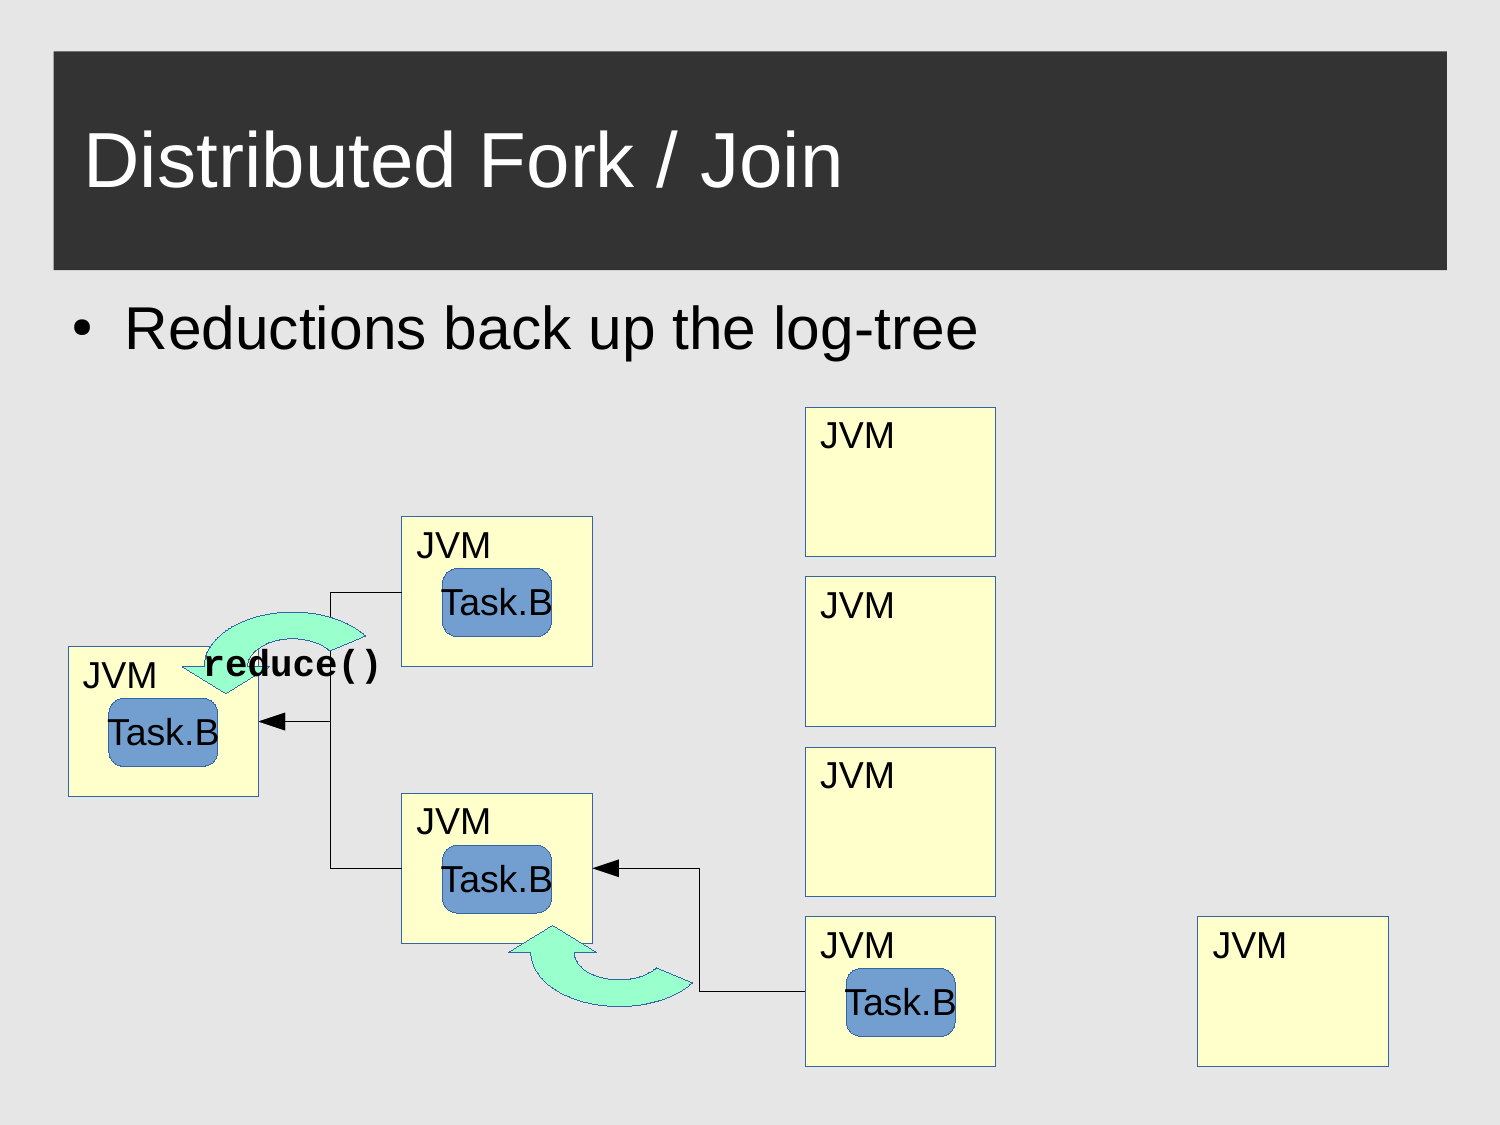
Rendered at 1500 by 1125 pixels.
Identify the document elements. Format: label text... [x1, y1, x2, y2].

title Distributed Fork / Join [53, 51, 1447, 271]
text_box JVM [68, 646, 205, 704]
text_box Task.B [442, 568, 552, 637]
text_box JVM [805, 576, 942, 634]
text_box [1197, 916, 1389, 1067]
text_box [805, 407, 996, 557]
text_box JVM [805, 916, 942, 974]
text_box JVM [401, 516, 538, 574]
text_box JVM [805, 747, 942, 805]
text_box [401, 793, 693, 1007]
text_box [401, 516, 593, 667]
text_box [250, 649, 259, 659]
text_box [68, 676, 259, 797]
text_box JVM [1197, 916, 1334, 974]
text_box [805, 747, 996, 897]
text_box Task.B [108, 698, 218, 767]
text_box JVM [401, 793, 538, 851]
text_box [805, 916, 996, 1067]
text_box [805, 576, 996, 727]
text_box Task.B [846, 968, 956, 1037]
text_box [205, 646, 210, 655]
text_box reduce() [182, 612, 366, 694]
list Reductions back up the log-tree [53, 294, 1447, 422]
text_box JVM [805, 407, 942, 464]
text_box Task.B [442, 845, 552, 914]
